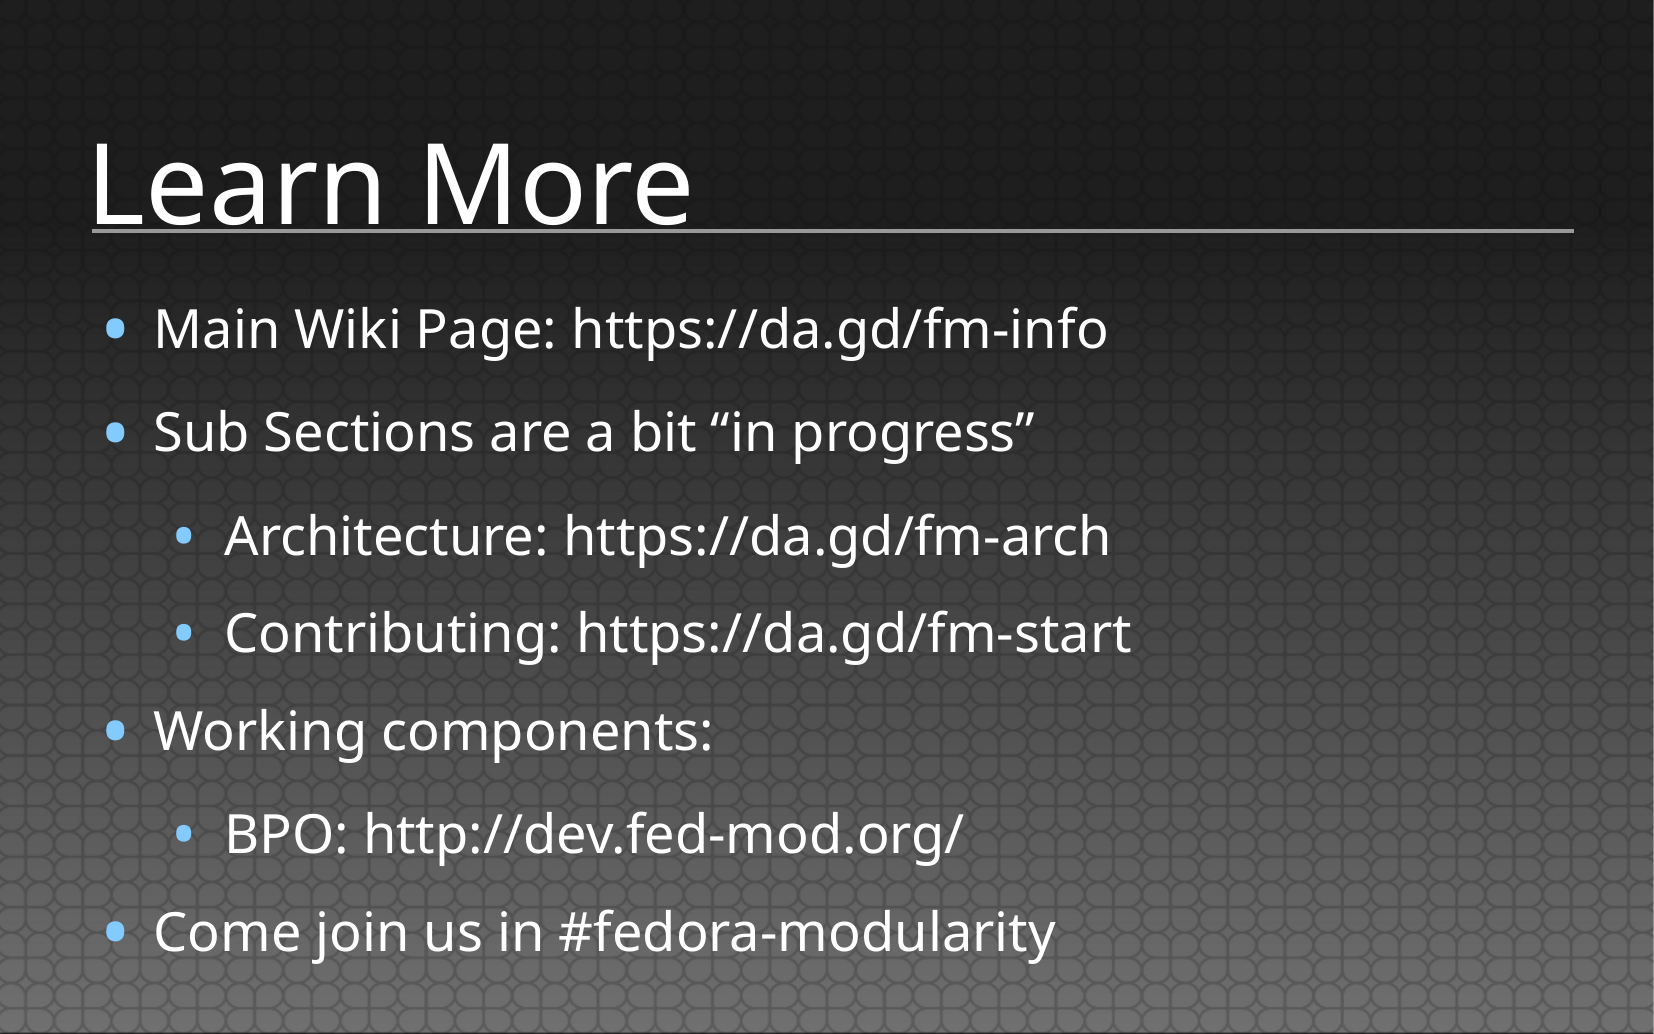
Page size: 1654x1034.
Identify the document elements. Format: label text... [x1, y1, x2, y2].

title Learn More [86, 112, 1576, 249]
picture [0, 0, 1654, 1034]
list Main Wiki Page: https://da.gd/fm-info Sub Sections are a bit “in progress” Architecture: https://da.gd/fm-arch Contributing: https://da.gd/fm-start Working components: BPO: http://dev.fed-mod.org/ Come join us in #fedora-modularity [82, 290, 1571, 1010]
